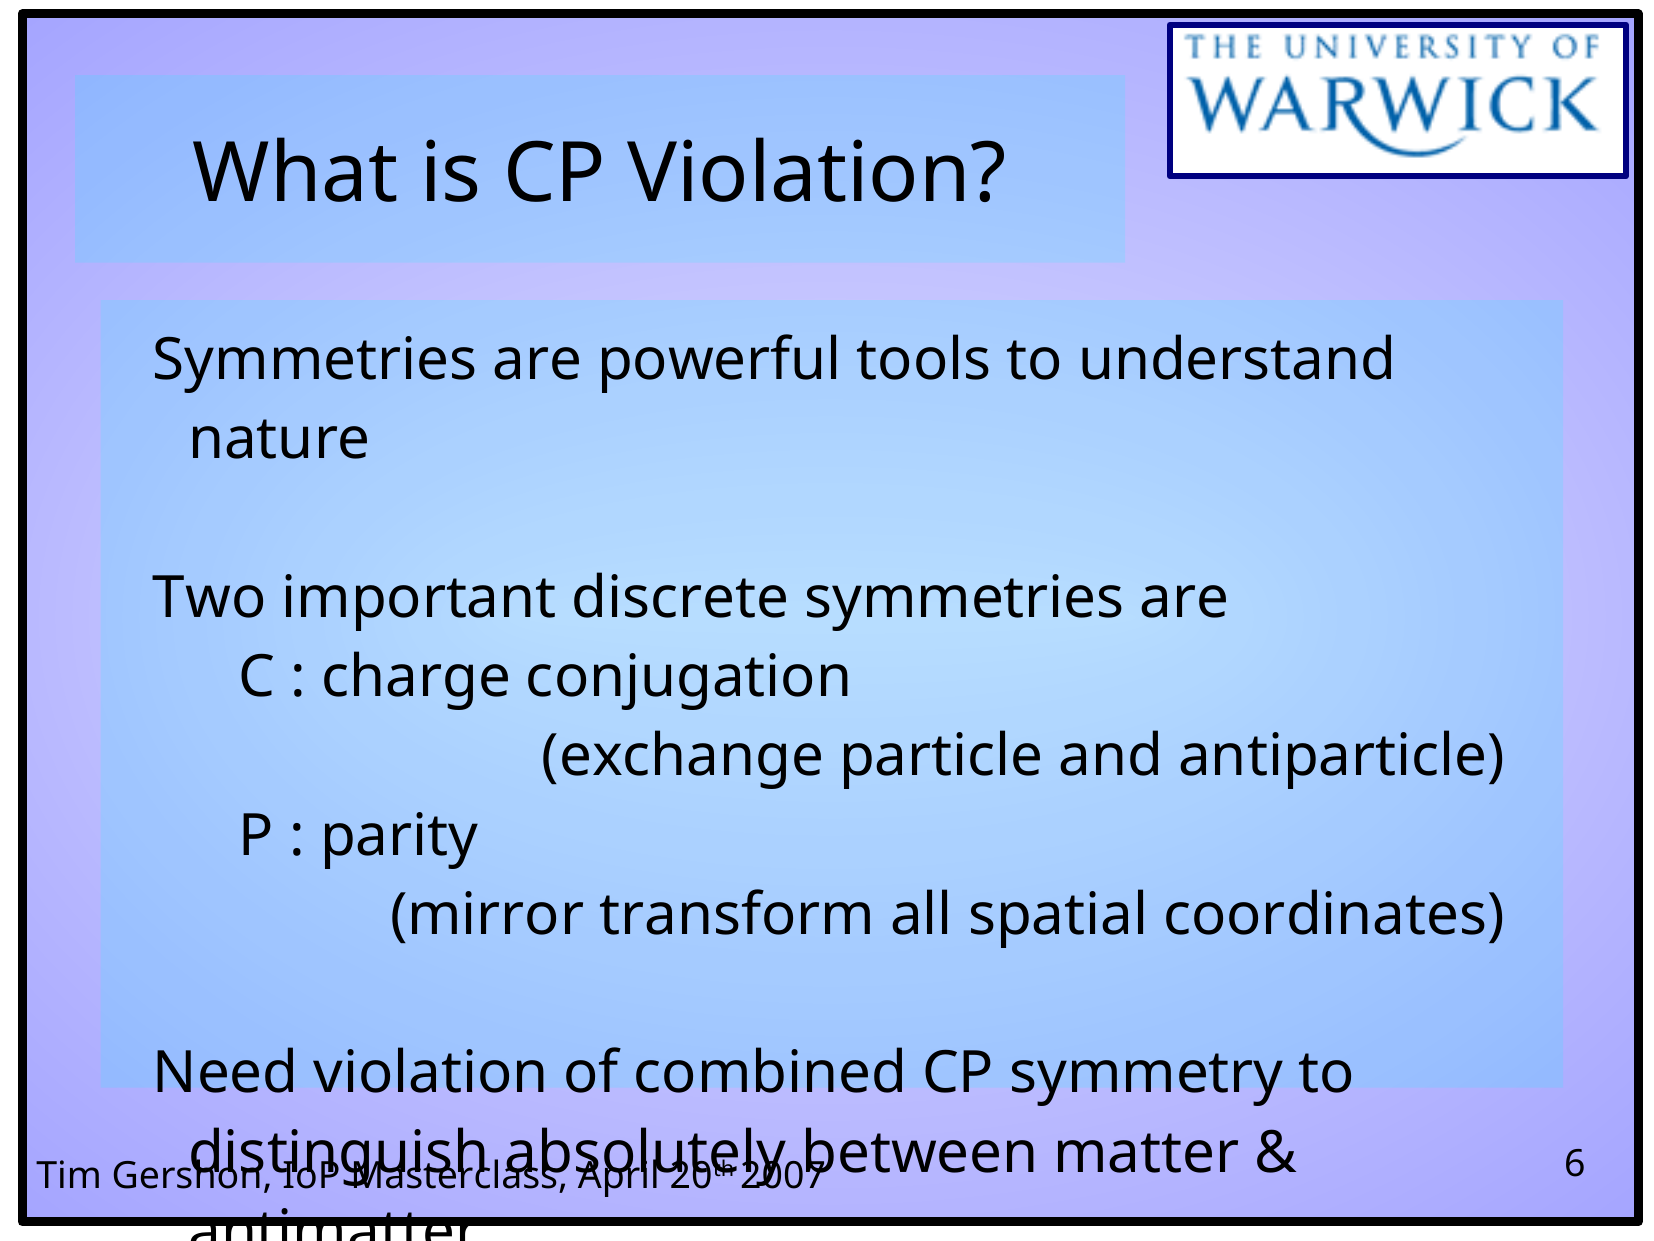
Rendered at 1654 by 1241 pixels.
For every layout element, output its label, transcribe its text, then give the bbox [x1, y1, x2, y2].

picture [1172, 27, 1623, 174]
text_box <number> [1537, 1125, 1613, 1201]
text_box What is CP Violation? [75, 75, 1126, 263]
text_box [22, 13, 1639, 1222]
text_box Symmetries are powerful tools to understand nature Two important discrete symmetries are C : charge conjugation (exchange particle and antiparticle) P : parity (mirror transform all spatial coordinates) Need violation of combined CP symmetry to distinguish absolutely between matter & antimatter [102, 310, 1520, 1030]
text_box Tim Gershon, IoP Masterclass, April 20th 2007 [37, 1136, 826, 1212]
